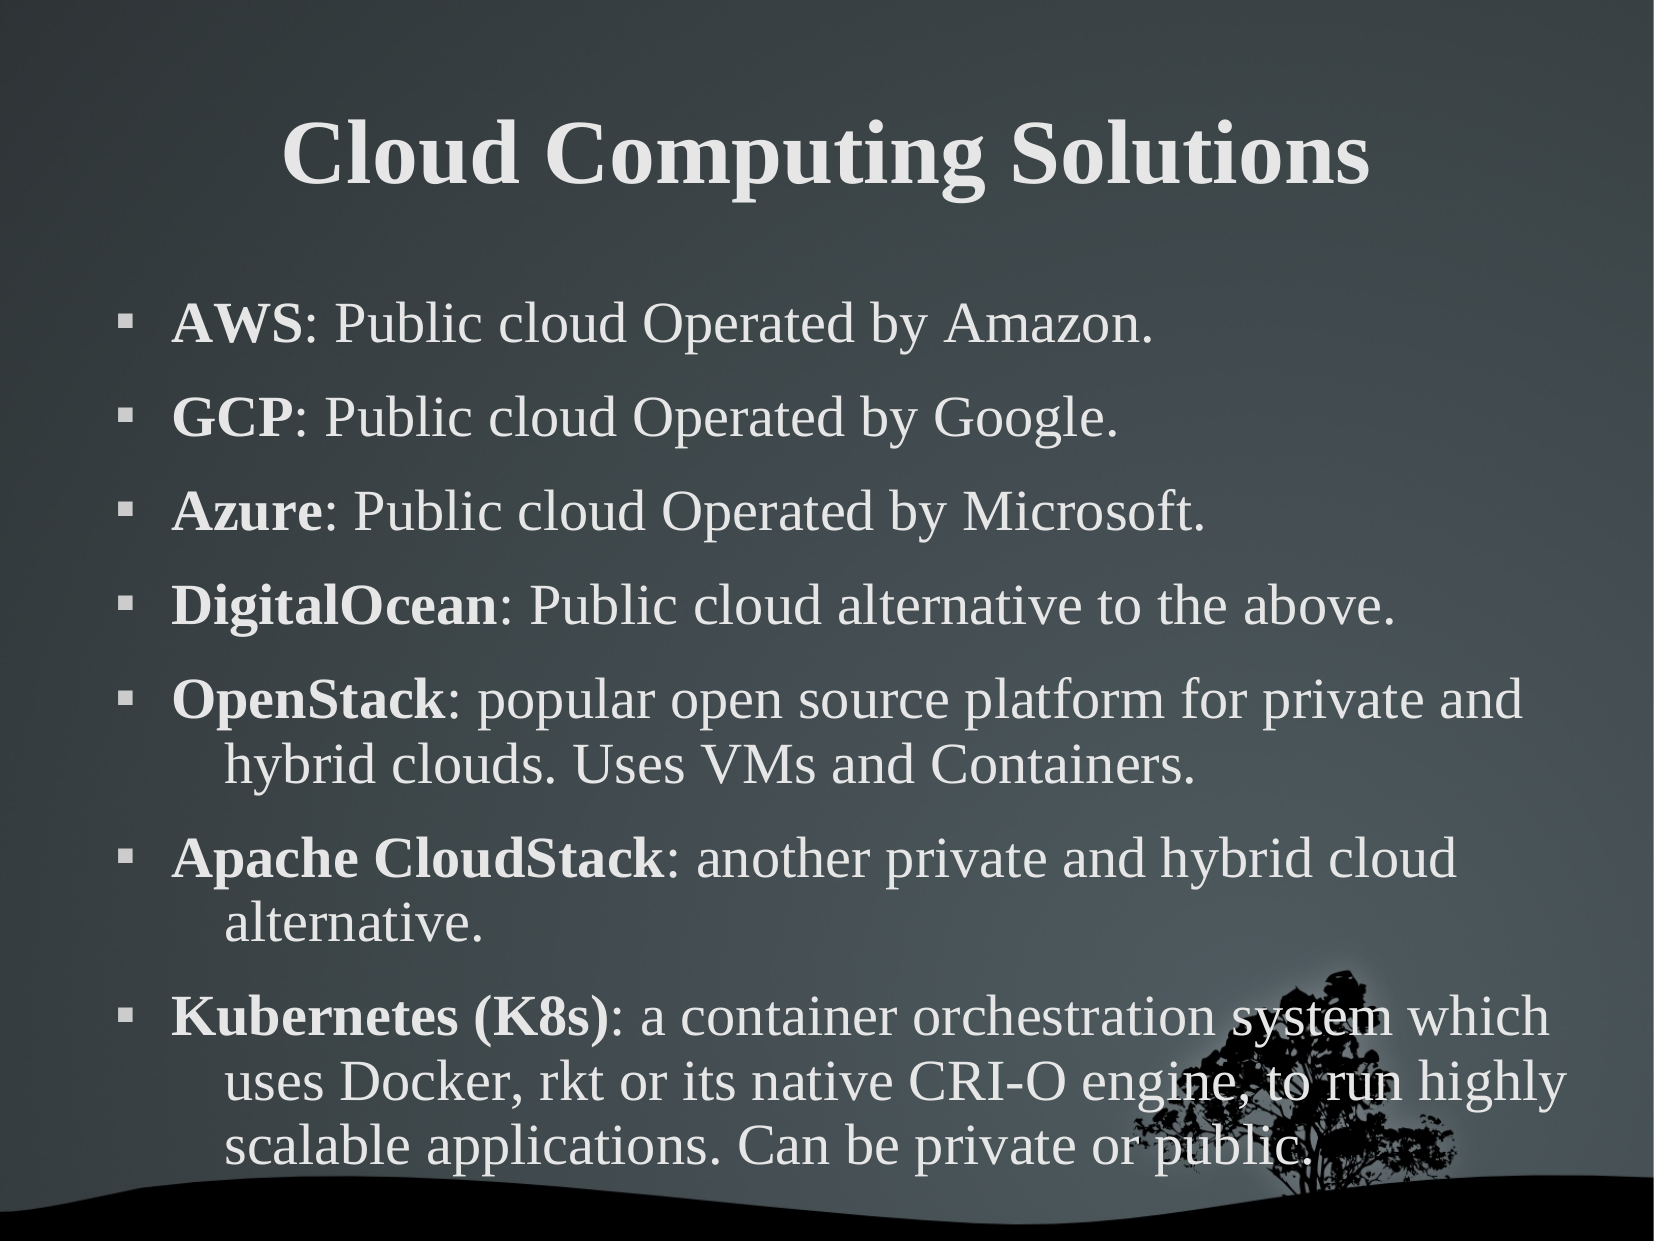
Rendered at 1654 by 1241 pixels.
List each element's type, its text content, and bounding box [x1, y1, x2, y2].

list AWS: Public cloud Operated by Amazon. GCP: Public cloud Operated by Google. Azure: Public cloud Operated by Microsoft. DigitalOcean: Public cloud alternative to the above. OpenStack: popular open source platform for private and hybrid clouds. Uses VMs and Containers. Apache CloudStack: another private and hybrid cloud alternative. Kubernetes (K8s): a container orchestration system which uses Docker, rkt or its native CRI-O engine, to run highly scalable applications. Can be private or public. [82, 290, 1571, 1178]
picture [0, 0, 1654, 1241]
title Cloud Computing Solutions [82, 49, 1571, 257]
